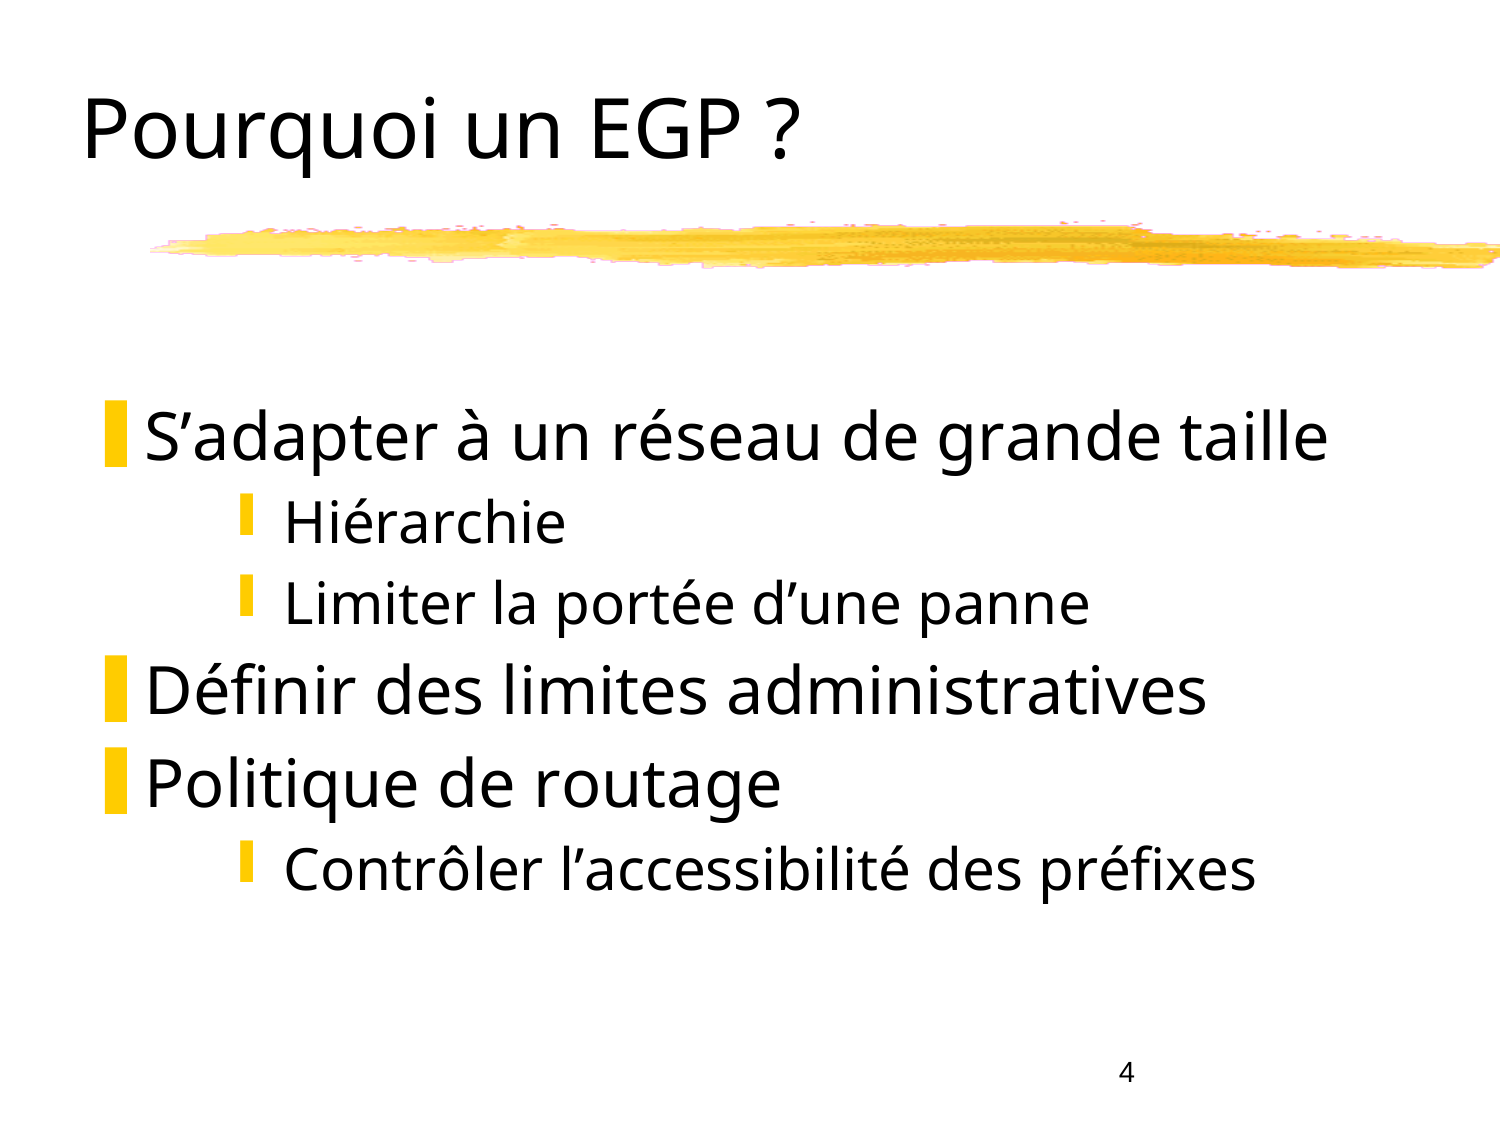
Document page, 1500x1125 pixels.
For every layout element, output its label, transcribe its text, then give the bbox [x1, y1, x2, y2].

list S’adapter à un réseau de grande taille Hiérarchie Limiter la portée d’une panne Définir des limites administratives Politique de routage Contrôler l’accessibilité des préfixes [75, 309, 1417, 995]
title Pourquoi un EGP ? [66, 37, 1342, 226]
text_box [1104, 1021, 1416, 1096]
